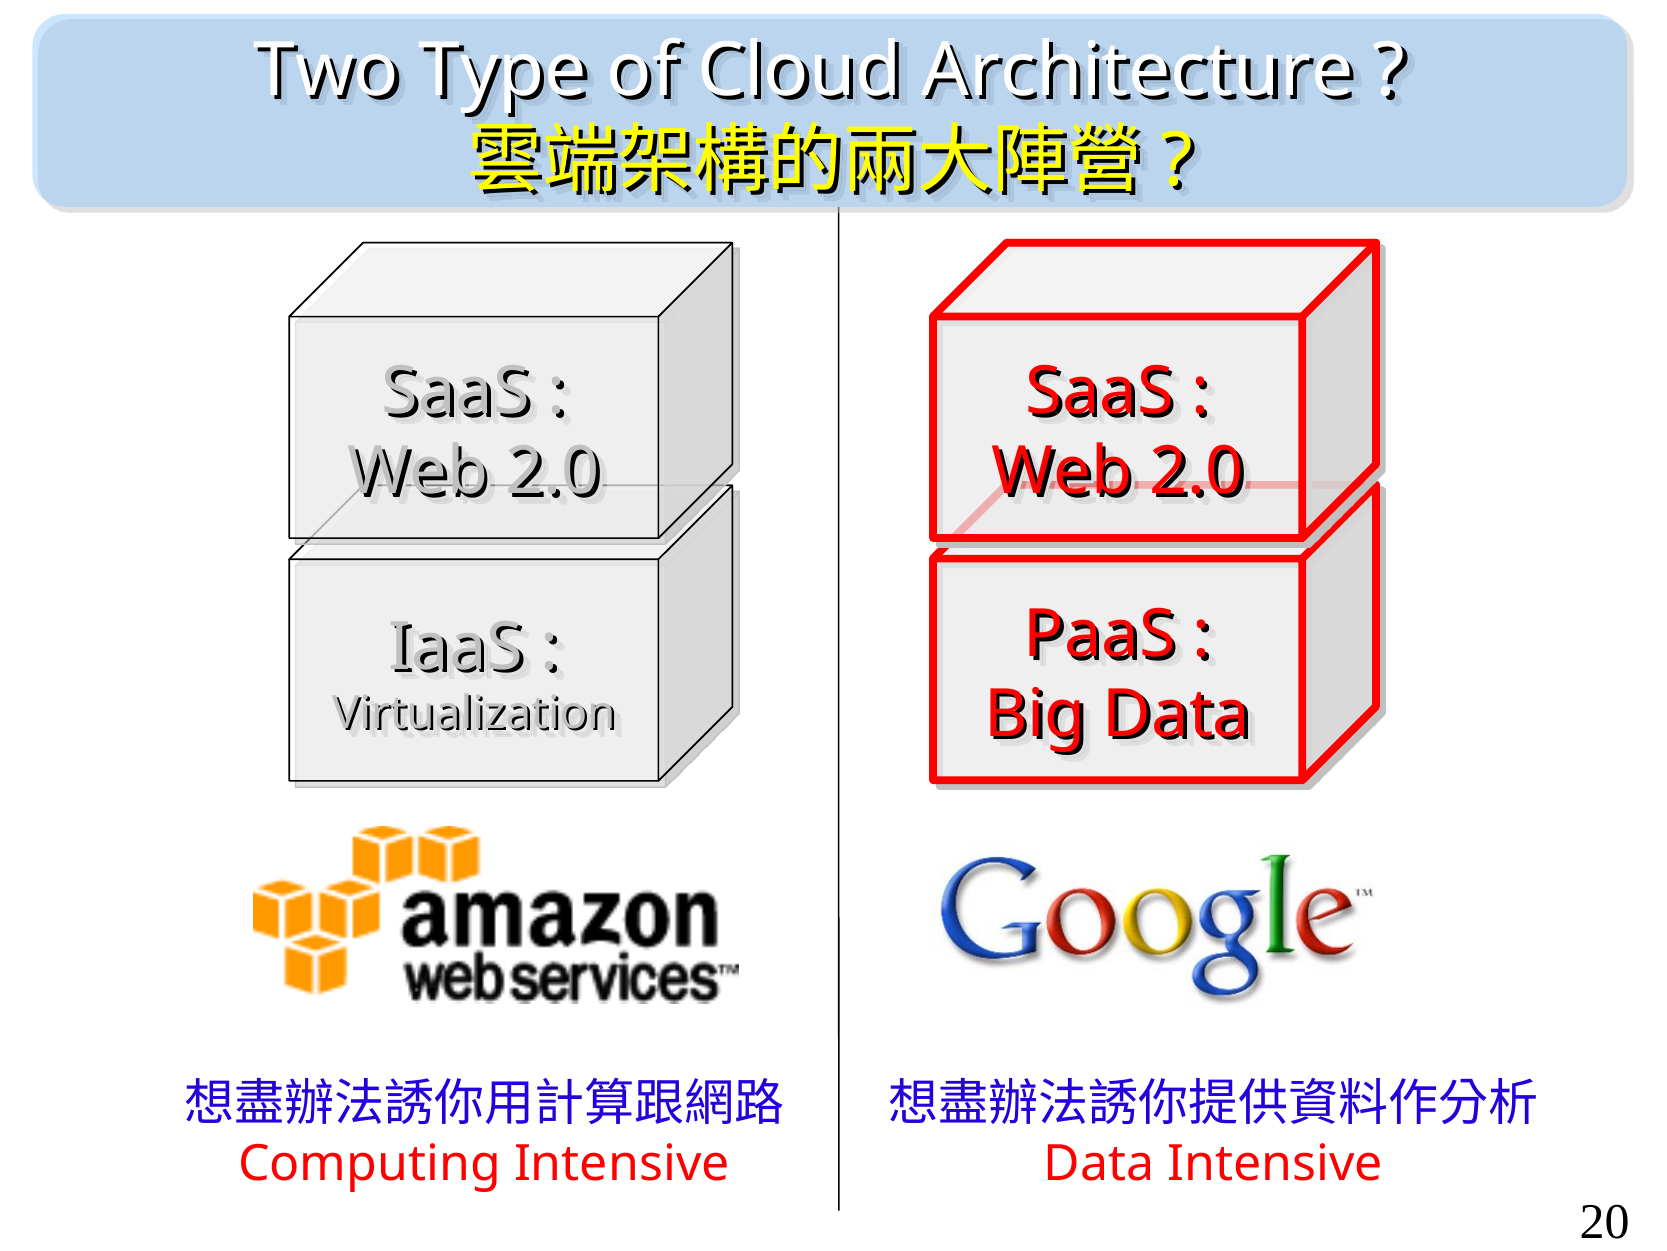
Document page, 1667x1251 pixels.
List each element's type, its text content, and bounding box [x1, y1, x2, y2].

text_box SaaS : Web 2.0 [289, 317, 658, 539]
picture [915, 838, 1395, 1018]
text_box Source: http://en.wikipedia.org/wiki/MapReduce [289, 242, 732, 317]
text_box Example 3: [933, 484, 1375, 559]
text_box IaaS : Virtualization [289, 560, 658, 781]
text_box Two Type of Cloud Architecture ? 雲端架構的兩大陣營? [32, 13, 1628, 207]
text_box PaaS : Big Data [933, 559, 1302, 781]
title What is MapReduce ?? 什麼是MapReduce ?? [933, 242, 1375, 317]
text_box 想盡辦法誘你提供資料作分析 Data Intensive [856, 1062, 1571, 1198]
text_box SaaS : Web 2.0 [933, 317, 1302, 539]
list MapReduce是Google申請的軟體專利，主要用來處理大量資料 MapReduce is a patented software framework introduced by Google to support distributed computing on large data sets on clusters of computers. 啟發自函數編程中常用的map與reduce函數。 The framework is inspired by map and reduce functions commonly used in functional programming, although their purpose in the MapReduce framework is not the same as their original forms Map(...) : N → N Ex. [ 1,2,3,4 ] – (*2) -> [ 2,4,6,8 ] Reduce(...): N → 1 [ 1,2,3,4 ] - (sum) -> 10 Logical view of MapReduce Map(k1,v1) -> list(k2,v2) Reduce(k2, list (v2)) -> list(k3, v3) [289, 485, 731, 560]
picture [253, 826, 739, 1004]
text_box 想盡辦法誘你用計算跟網路 Computing Intensive [147, 1062, 821, 1198]
